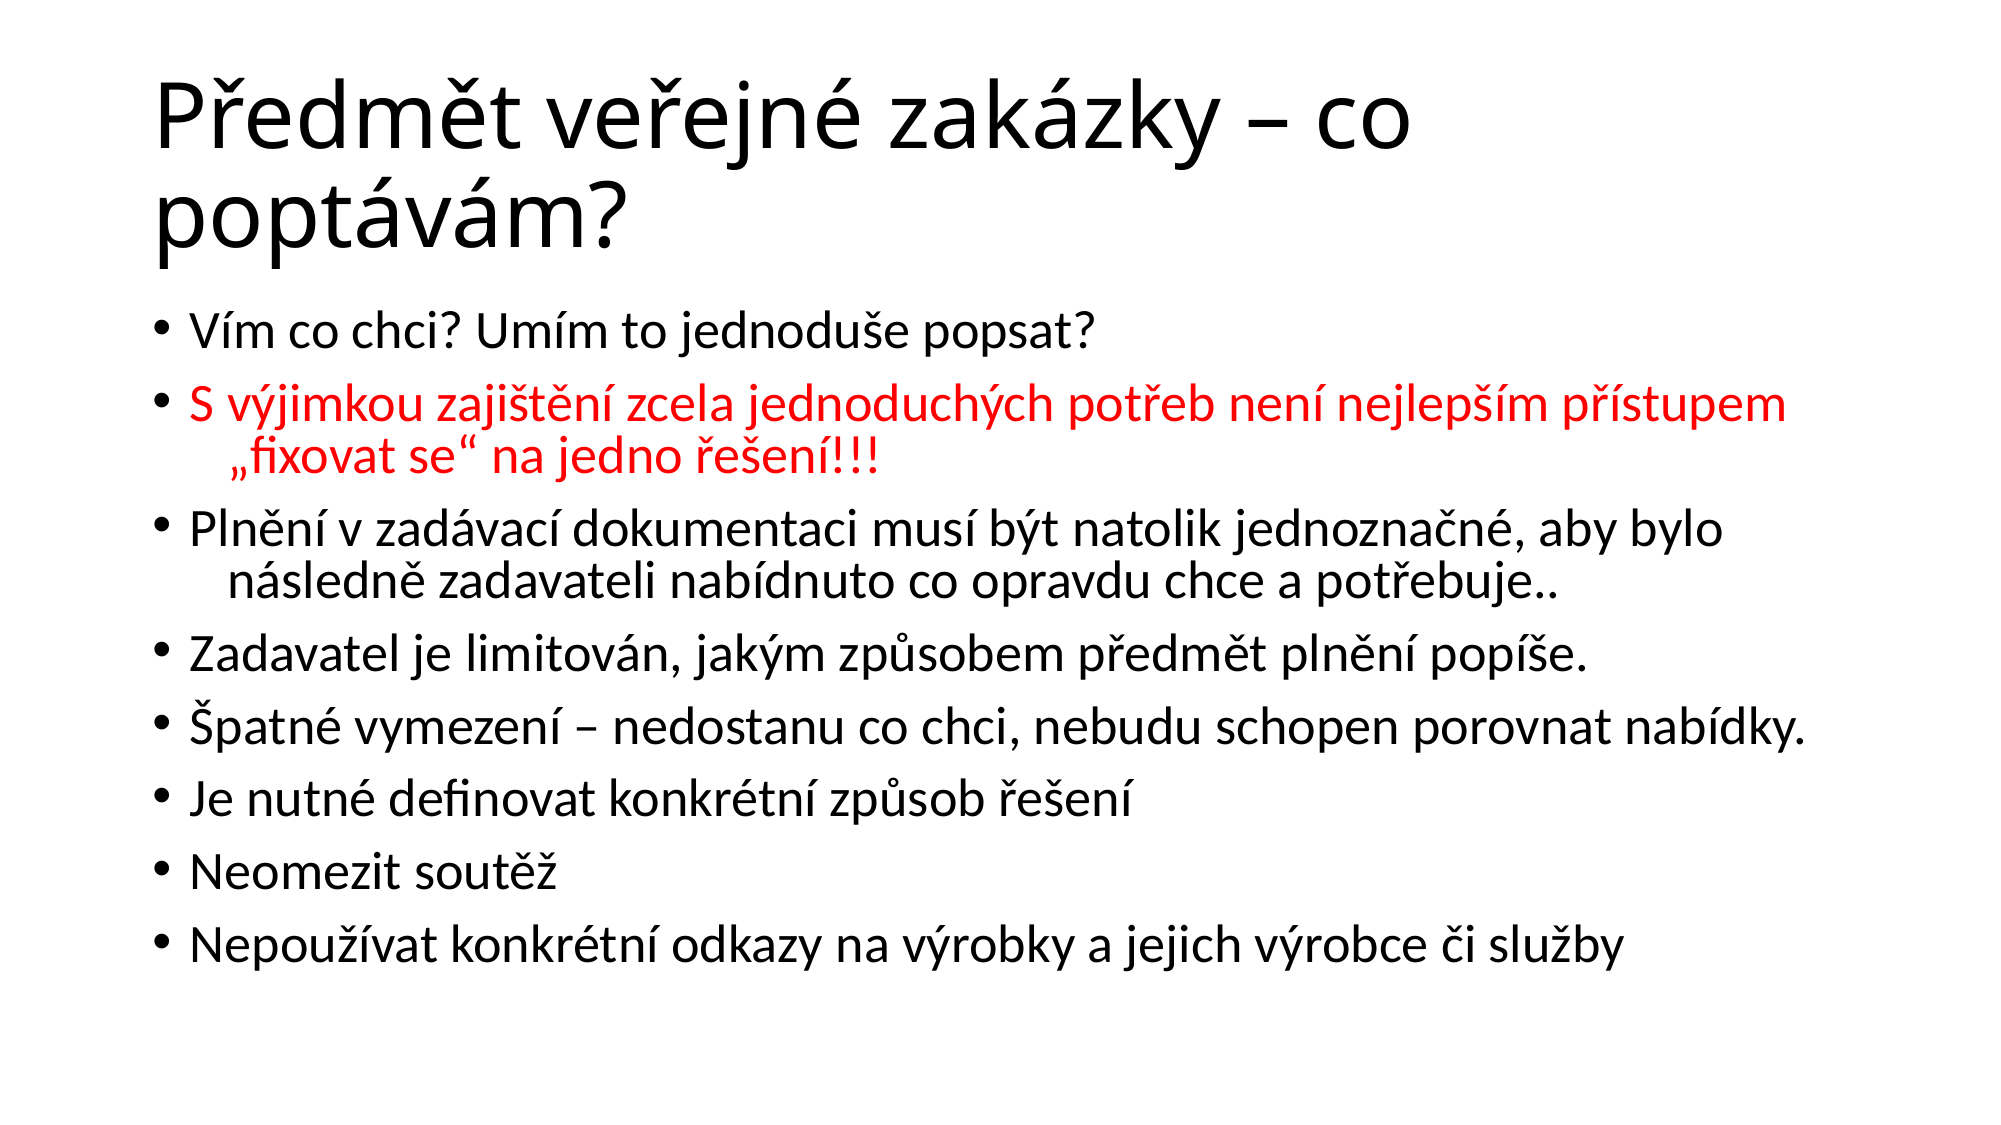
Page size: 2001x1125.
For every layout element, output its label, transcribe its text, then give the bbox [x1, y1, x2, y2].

list Vím co chci? Umím to jednoduše popsat? S výjimkou zajištění zcela jednoduchých potřeb není nejlepším přístupem „fixovat se“ na jedno řešení!!! Plnění v zadávací dokumentaci musí být natolik jednoznačné, aby bylo následně zadavateli nabídnuto co opravdu chce a potřebuje.. Zadavatel je limitován, jakým způsobem předmět plnění popíše. Špatné vymezení – nedostanu co chci, nebudu schopen porovnat nabídky. Je nutné definovat konkrétní způsob řešení Neomezit soutěž Nepoužívat konkrétní odkazy na výrobky a jejich výrobce či služby [137, 299, 1863, 1014]
title Předmět veřejné zakázky – co poptávám? [137, 59, 1863, 278]
